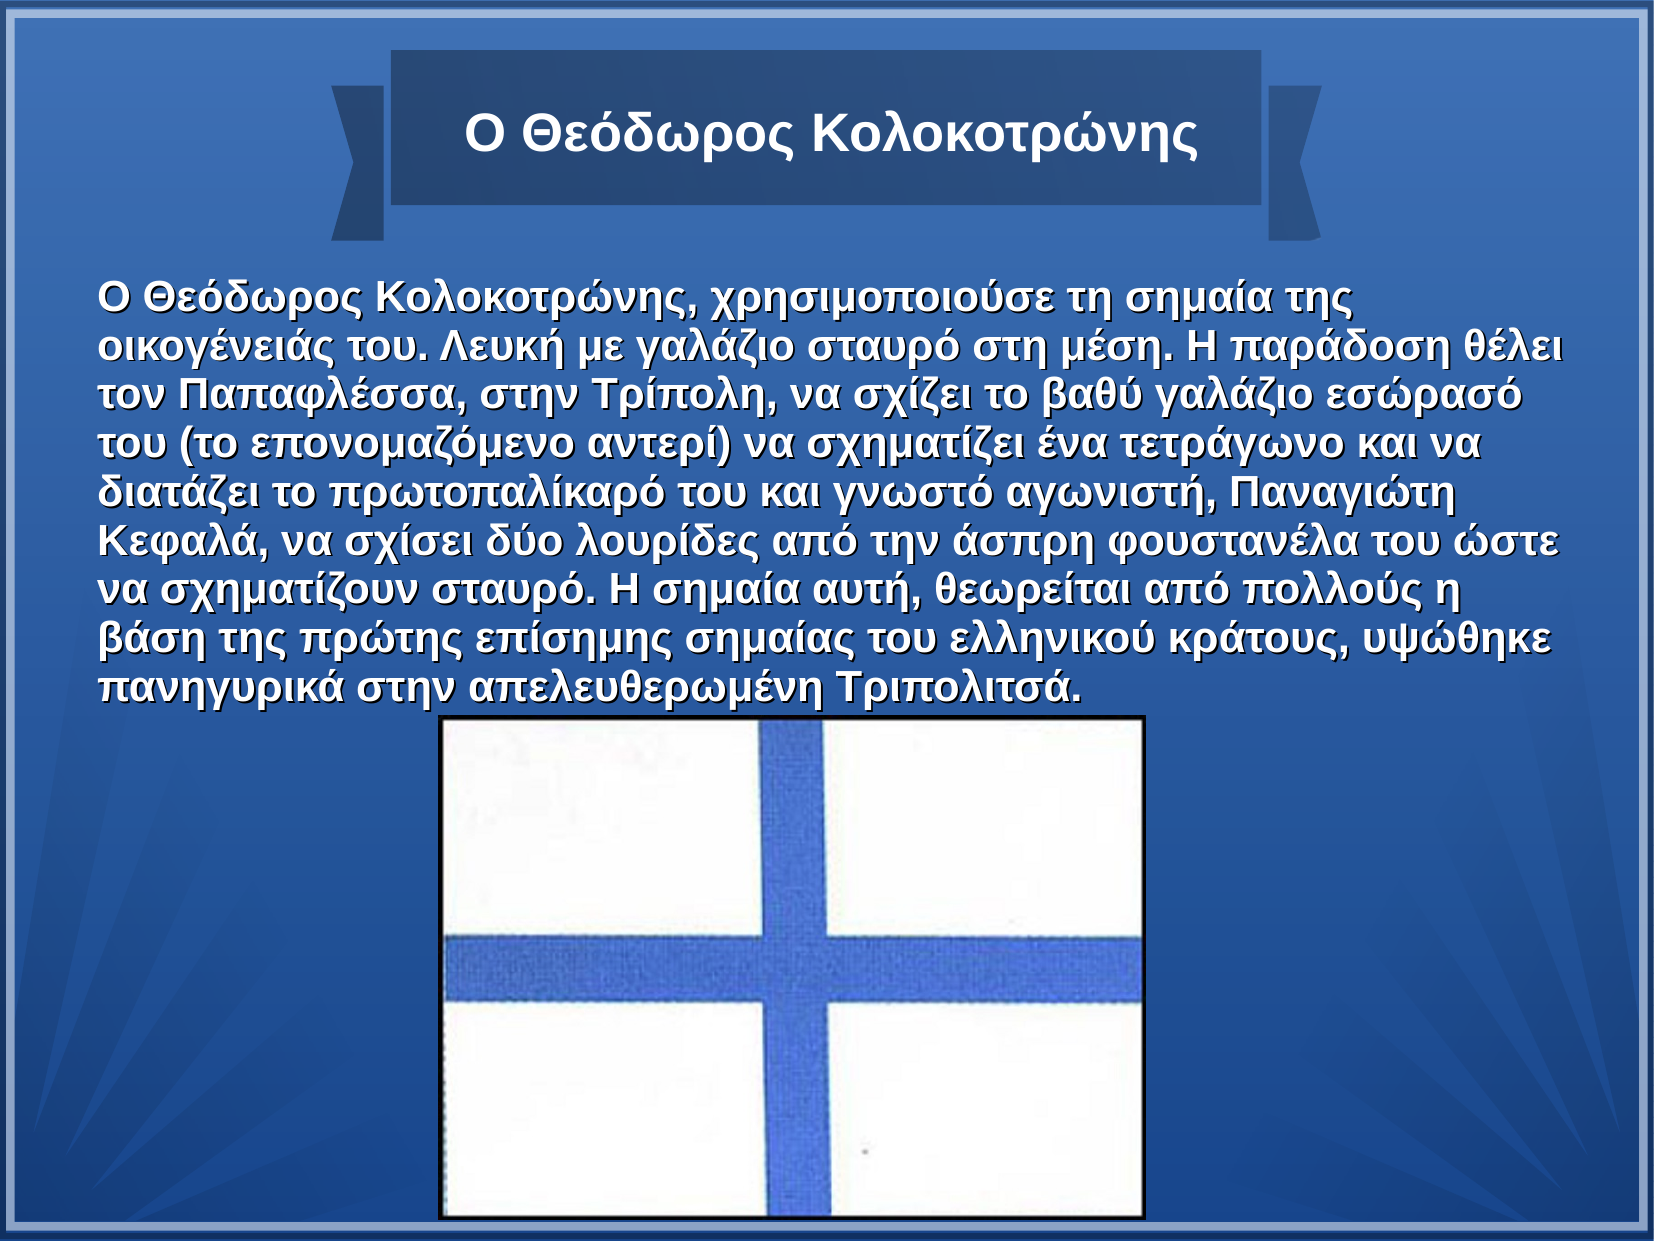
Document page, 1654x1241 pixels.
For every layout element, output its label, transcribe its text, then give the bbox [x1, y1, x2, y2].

picture [438, 715, 1146, 1220]
title Ο Θεόδωρος Κολοκοτρώνης [389, 102, 1276, 164]
list Ο Θεόδωρος Κολοκοτρώνης, χρησιμοποιούσε τη σημαία της οικογένειάς του. Λευκή με γαλάζιο σταυρό στη μέση. Η παράδοση θέλει τον Παπαφλέσσα, στην Τρίπολη, να σχίζει το βαθύ γαλάζιο εσώρασό του (το επονομαζόμενο αντερί) να σχηματίζει ένα τετράγωνο και να διατάζει το πρωτοπαλίκαρό του και γνωστό αγωνιστή, Παναγιώτη Κεφαλά, να σχίσει δύο λουρίδες από την άσπρη φουστανέλα του ώστε να σχηματίζουν σταυρό. Η σημαία αυτή, θεωρείται από πολλούς η βάση της πρώτης επίσημης σημαίας του ελληνικού κράτους, υψώθηκε πανηγυρικά στην απελευθερωμένη Τριπολιτσά. [35, 271, 1571, 745]
